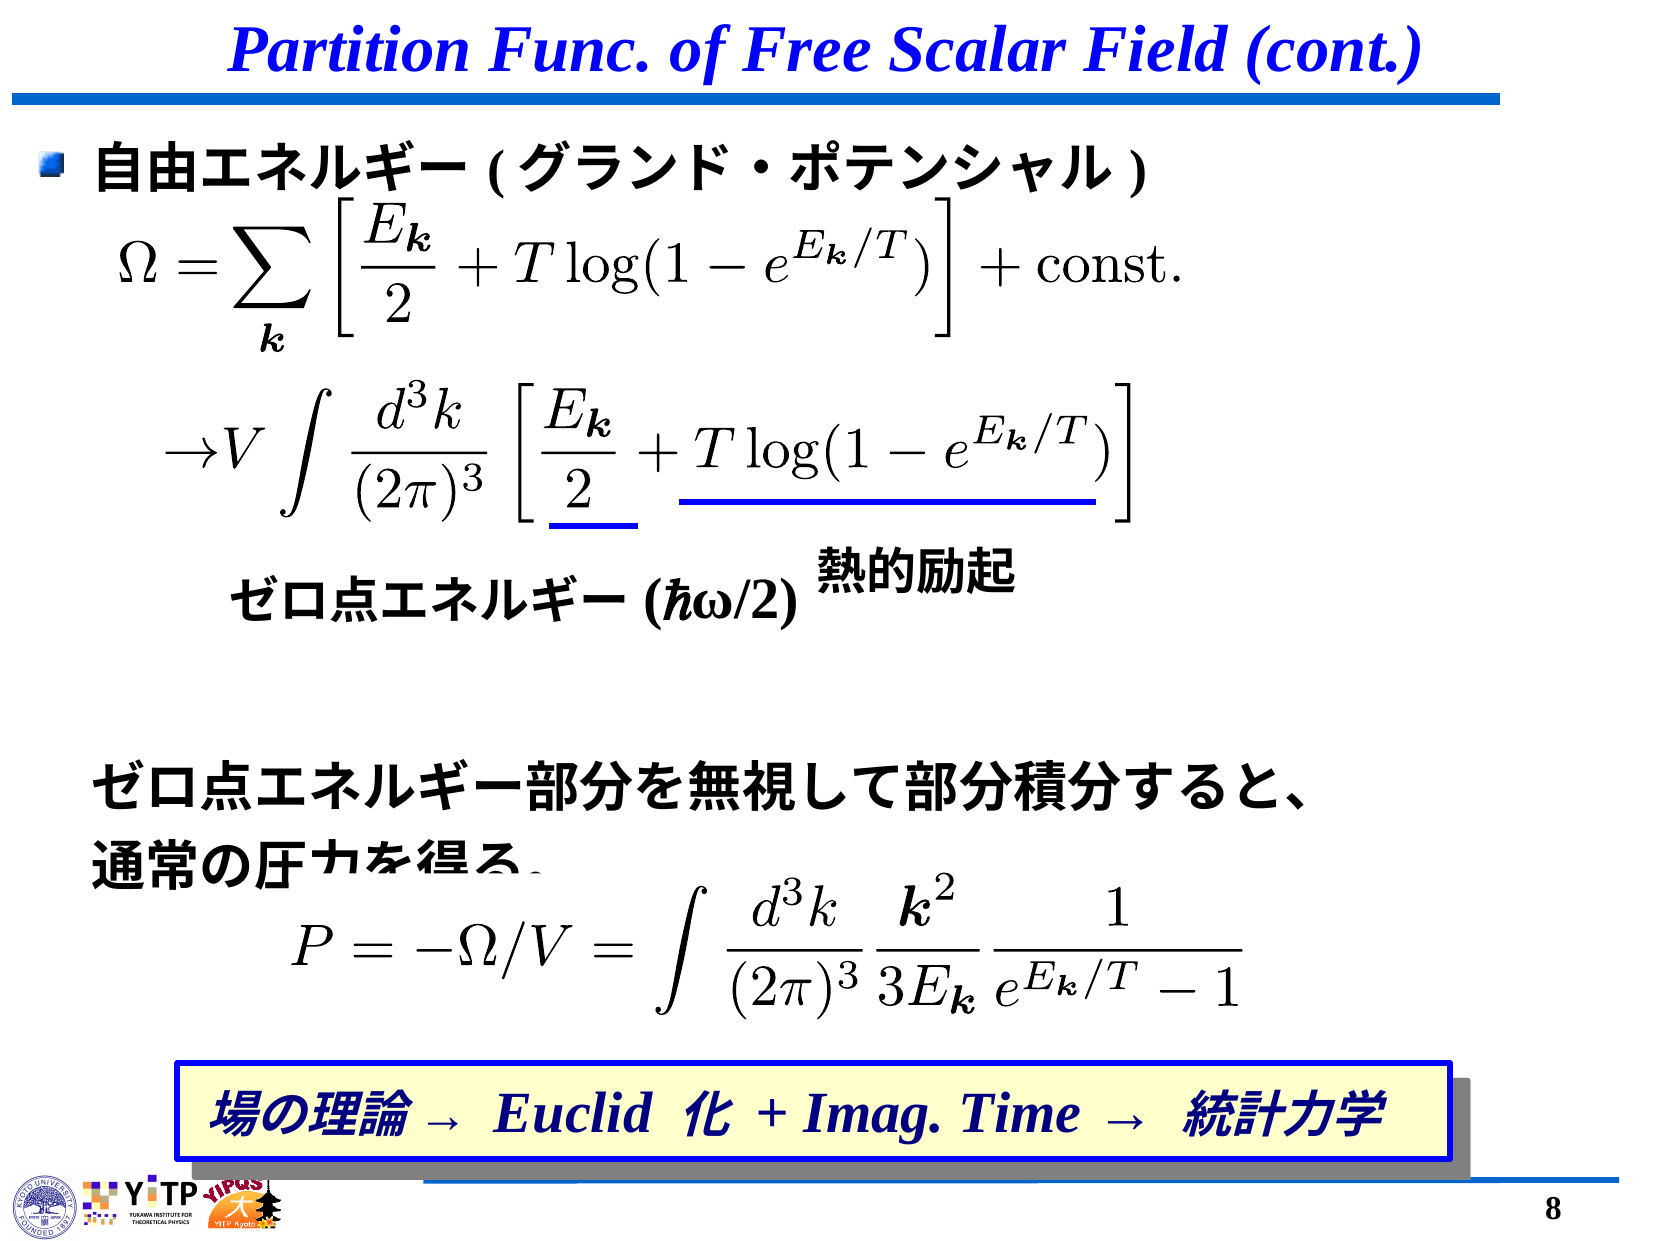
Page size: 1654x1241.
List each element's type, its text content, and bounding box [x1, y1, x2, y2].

text_box 場の理論 → Euclid 化 + Imag. Time → 統計力学 [177, 1062, 1451, 1152]
text_box ゼロ点エネルギー(ℏω/2) [229, 561, 794, 640]
picture [11, 1171, 281, 1241]
text_box 熱的励起 [816, 531, 1025, 582]
list 自由エネルギー(グランド・ポテンシャル) ゼロ点エネルギー部分を無視して部分積分すると、 通常の圧力を得る。 [20, 124, 1621, 1137]
title Partition Func. of Free Scalar Field (cont.) [0, 0, 1654, 99]
text_box [288, 872, 1243, 1020]
